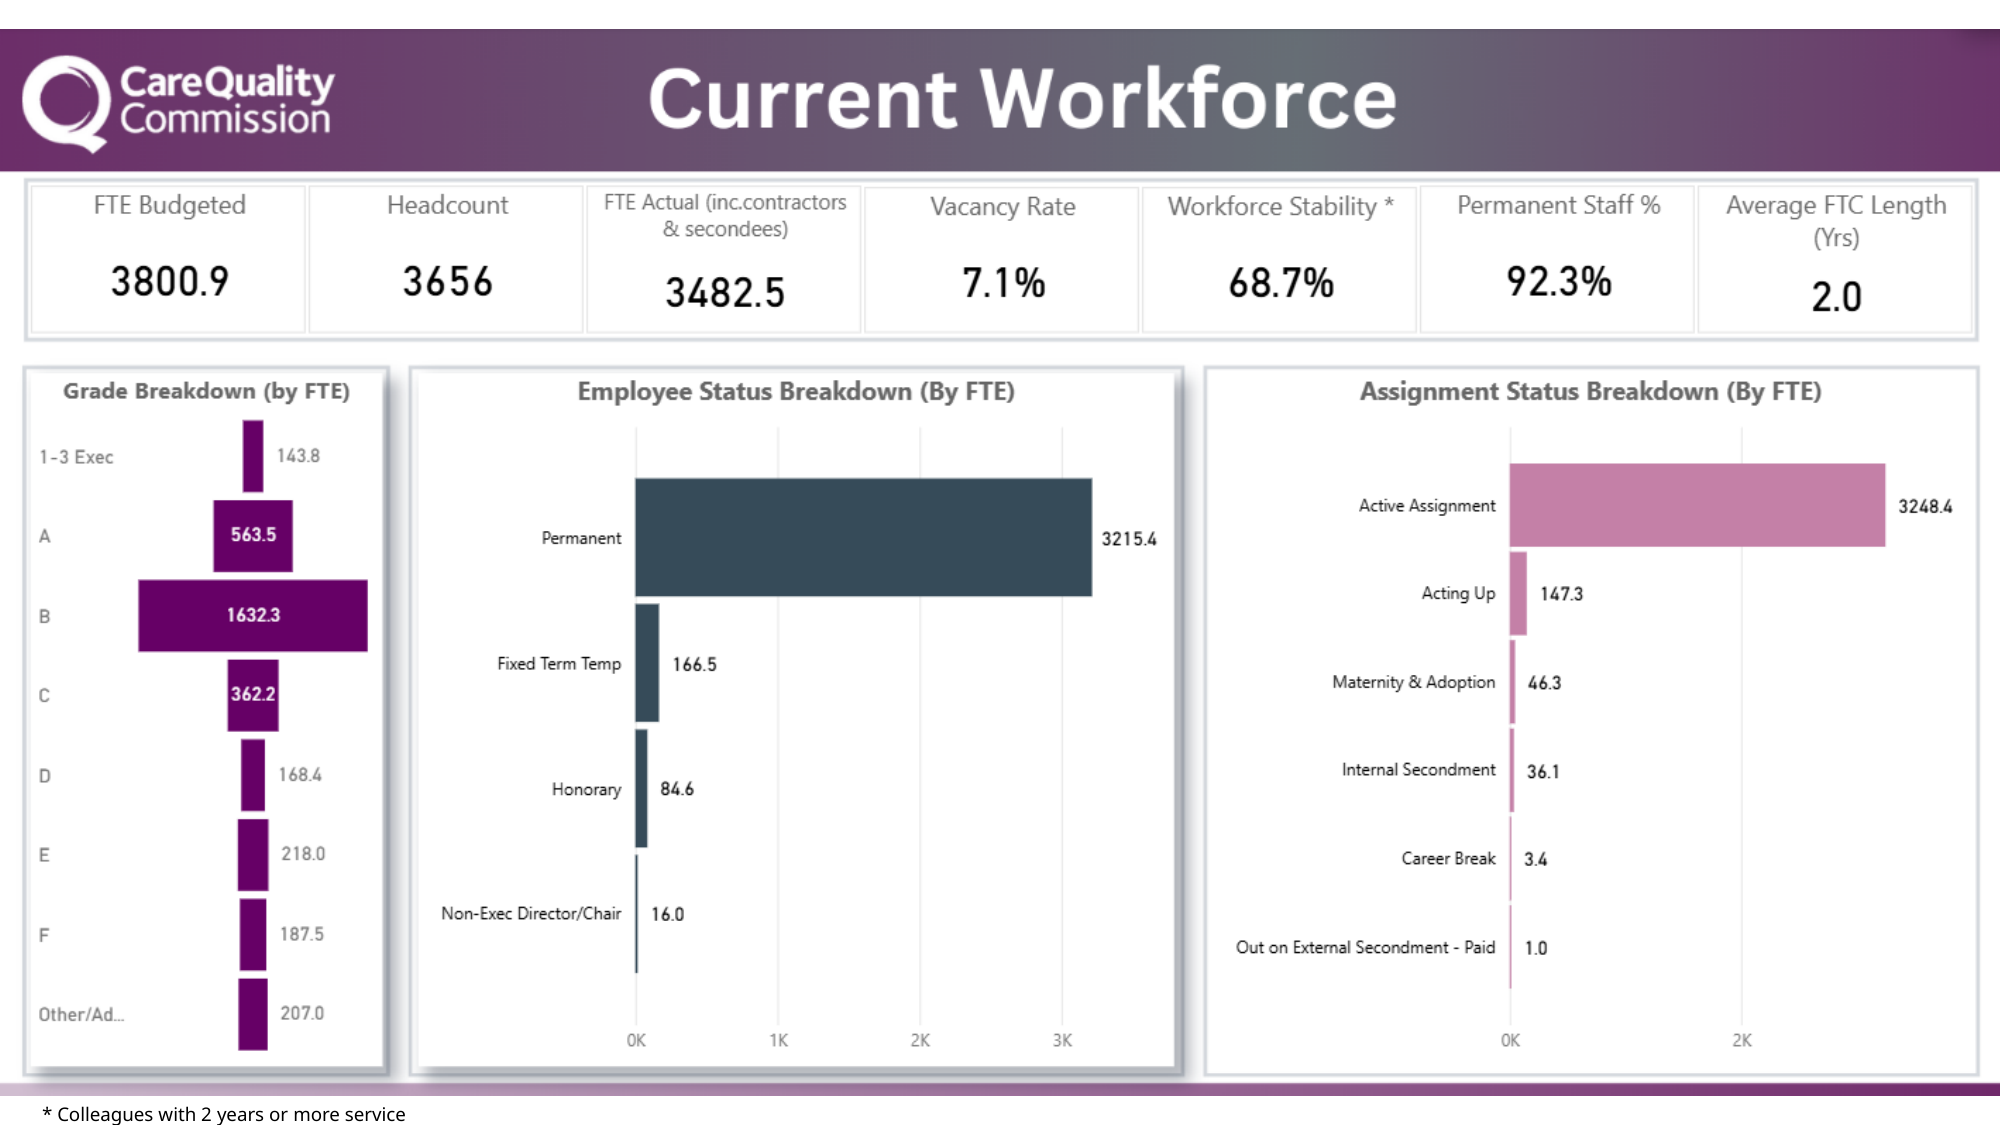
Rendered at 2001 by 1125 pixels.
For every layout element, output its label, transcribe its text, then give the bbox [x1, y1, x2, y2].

text_box * Colleagues with 2 years or more service [27, 1095, 762, 1125]
picture [0, 29, 2000, 1096]
